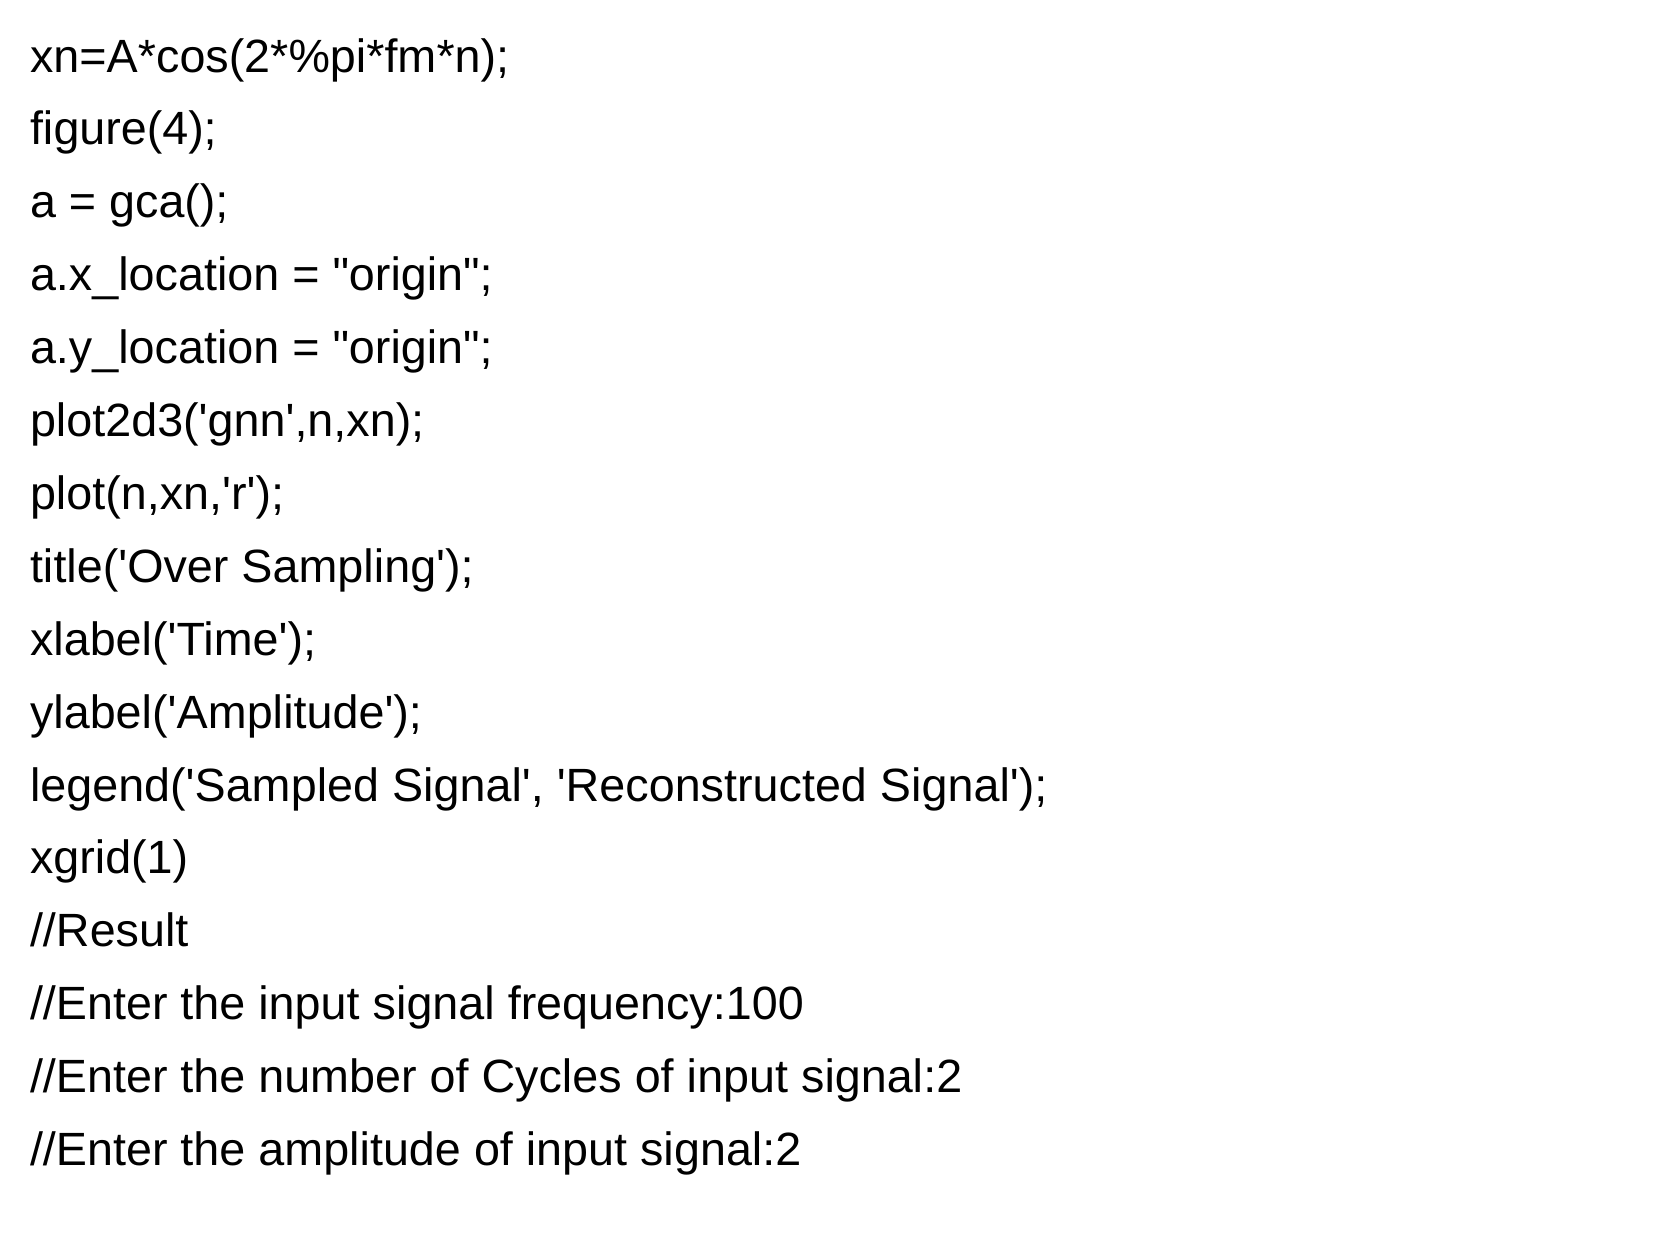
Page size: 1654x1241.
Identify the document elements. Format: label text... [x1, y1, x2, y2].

list xn=A*cos(2*%pi*fm*n); figure(4); a = gca(); a.x_location = "origin"; a.y_location = "origin"; plot2d3('gnn',n,xn); plot(n,xn,'r'); title('Over Sampling'); xlabel('Time'); ylabel('Amplitude'); legend('Sampled Signal', 'Reconstructed Signal'); xgrid(1) //Result //Enter the input signal frequency:100 //Enter the number of Cycles of input signal:2 //Enter the amplitude of input signal:2 [30, 30, 1606, 1186]
